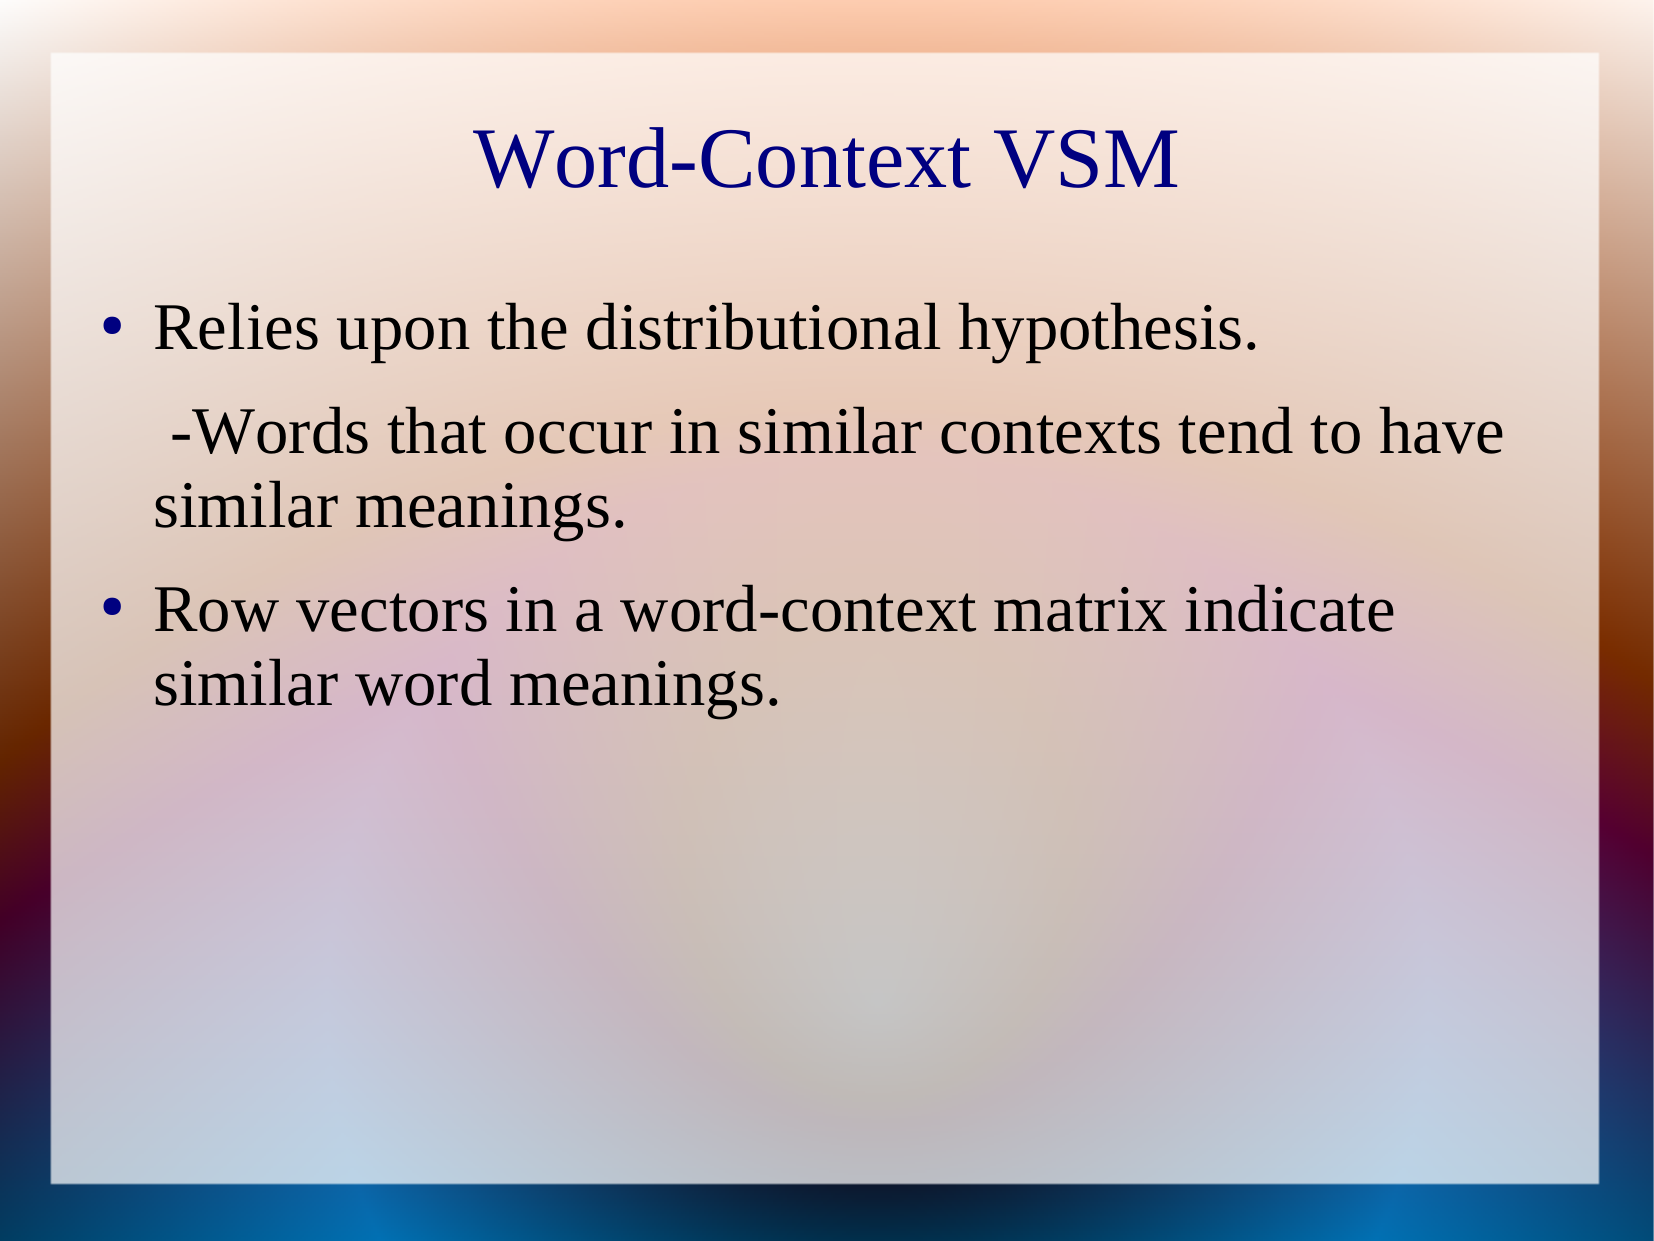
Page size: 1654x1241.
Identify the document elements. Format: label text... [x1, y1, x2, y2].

picture [0, 0, 1654, 1241]
title Word-Context VSM [82, 55, 1571, 263]
list Relies upon the distributional hypothesis. -Words that occur in similar contexts tend to have similar meanings. Row vectors in a word-context matrix indicate similar word meanings. [82, 290, 1571, 1034]
